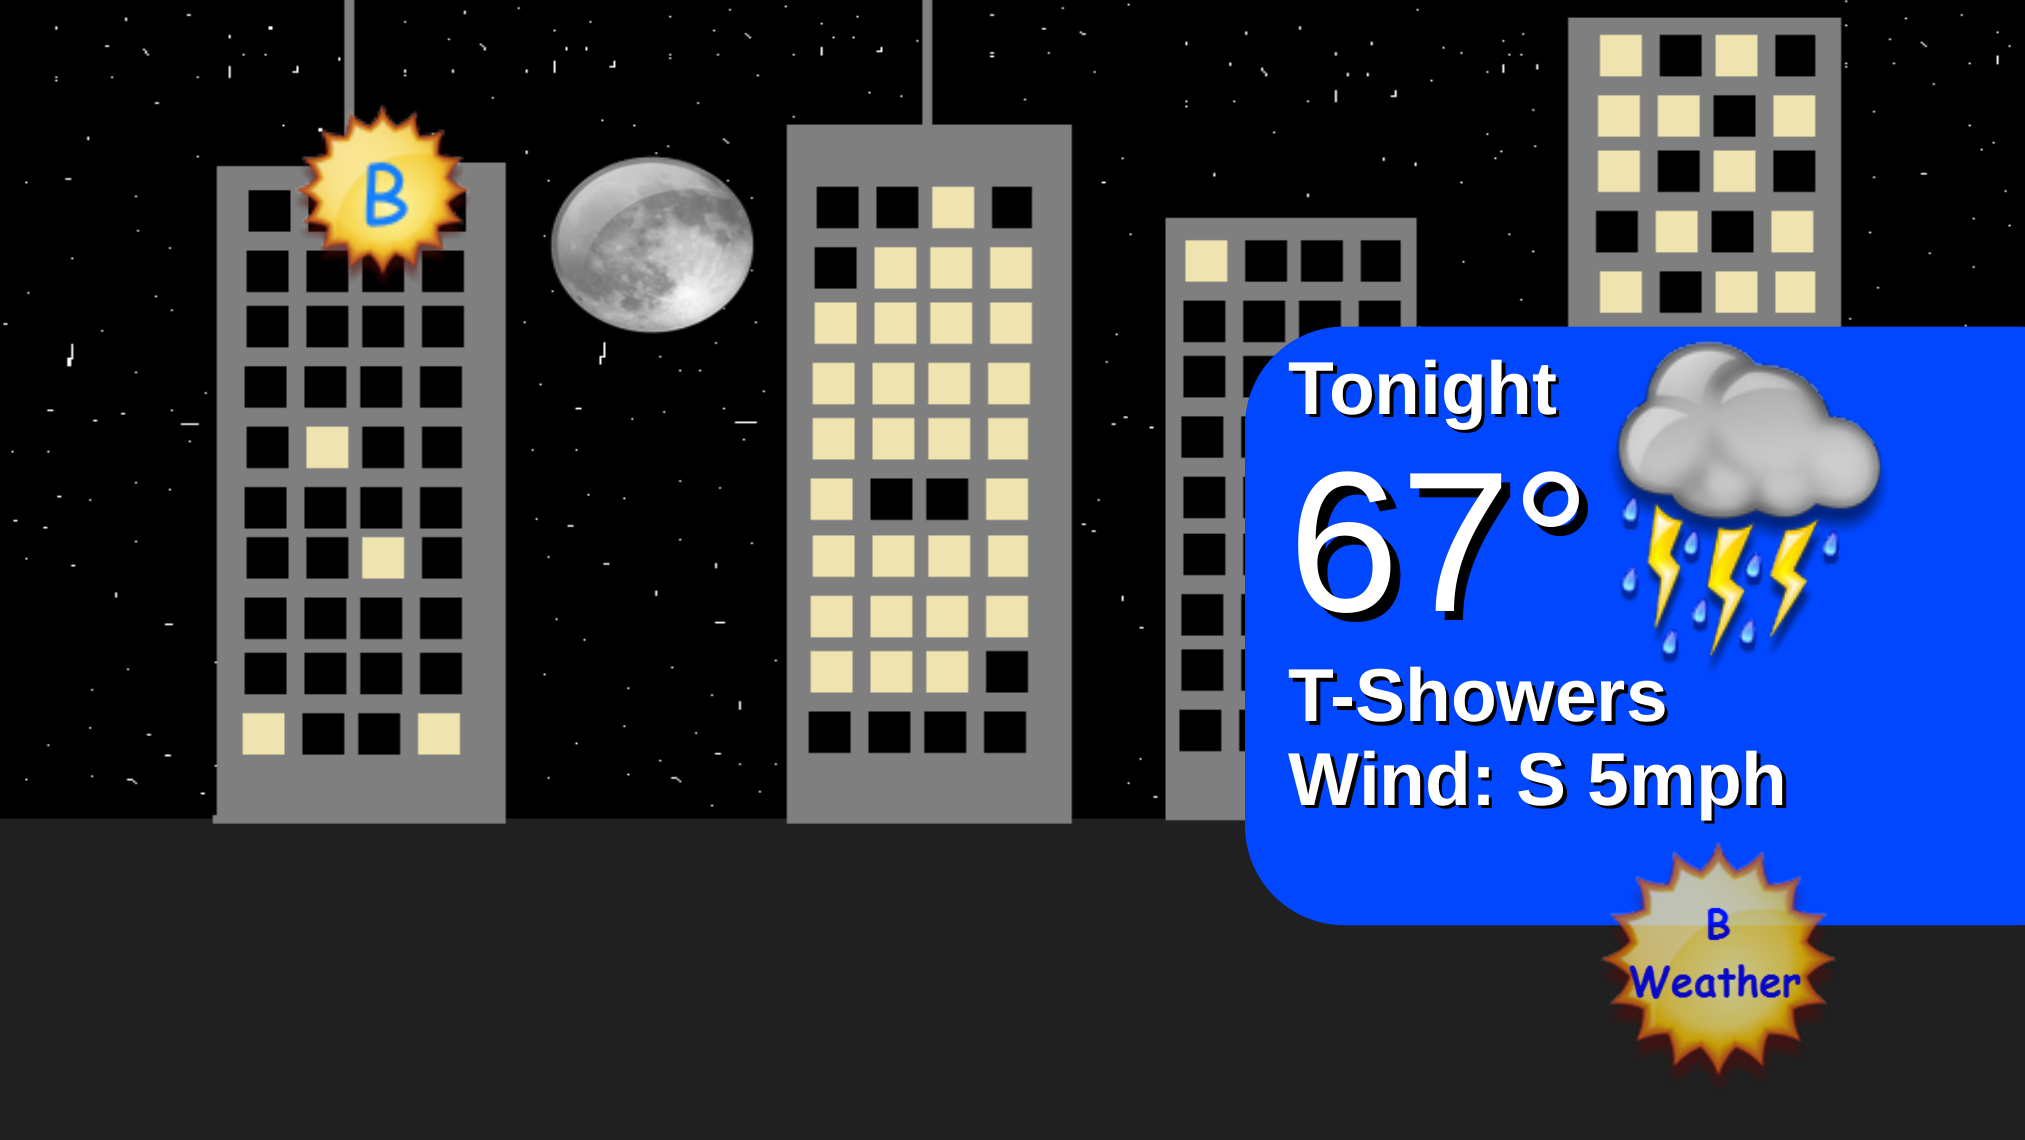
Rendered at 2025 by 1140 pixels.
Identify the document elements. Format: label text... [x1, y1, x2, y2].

text_box Tonight 67° T-Showers Wind: S 5mph [1245, 326, 2025, 926]
picture [1590, 339, 1906, 676]
picture [0, 0, 2025, 1140]
